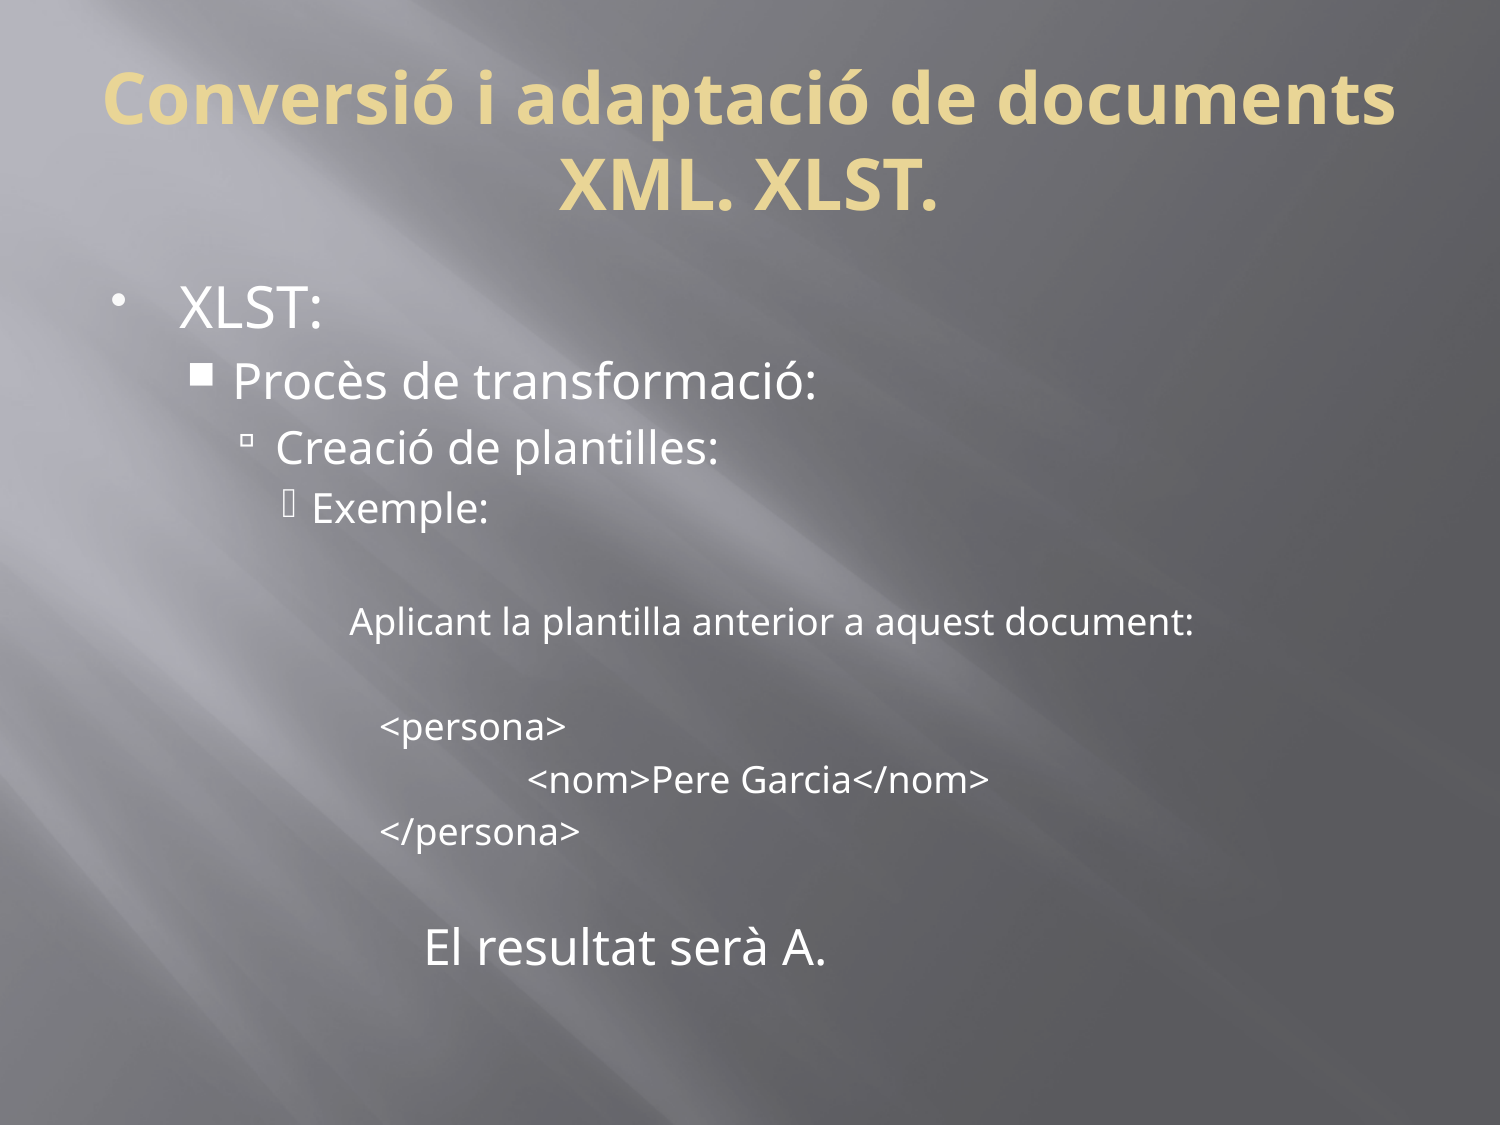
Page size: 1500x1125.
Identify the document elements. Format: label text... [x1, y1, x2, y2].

picture [0, 0, 1500, 1125]
list XLST: Procès de transformació: Creació de plantilles: Exemple: Aplicant la plantilla anterior a aquest document: <persona> <nom>Pere Garcia</nom> </persona> El resultat serà A. [75, 262, 1425, 1035]
title Conversió i adaptació de documents XML. XLST. [75, 45, 1425, 233]
